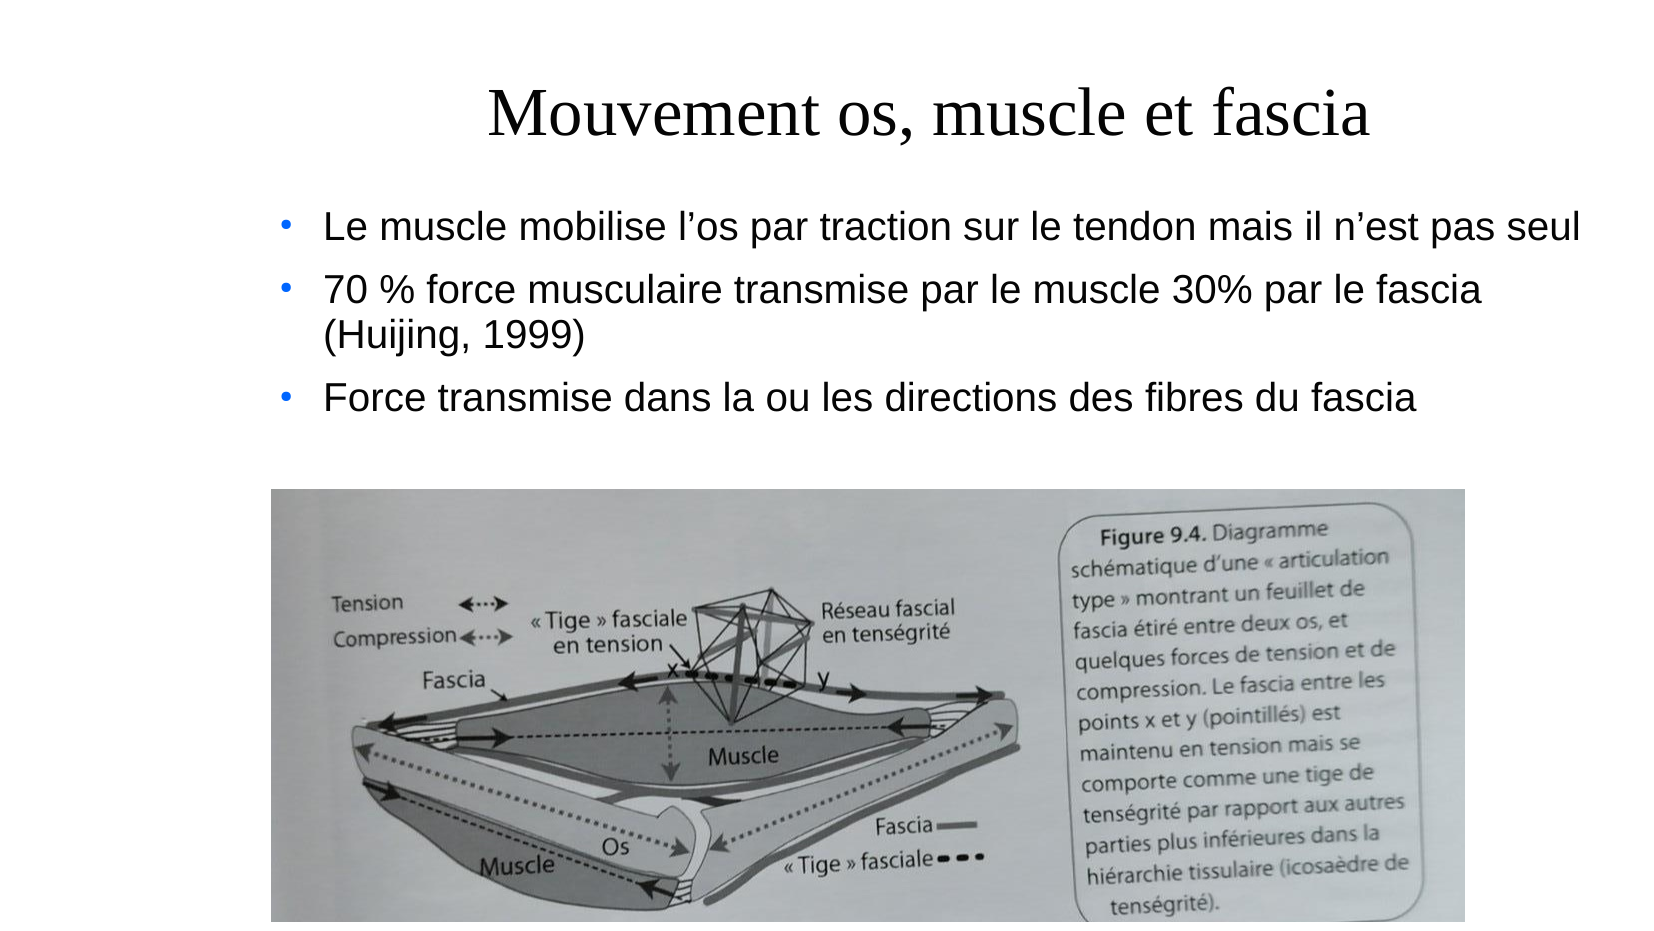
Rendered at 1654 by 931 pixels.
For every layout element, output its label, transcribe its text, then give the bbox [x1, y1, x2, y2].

title Mouvement os, muscle et fascia [265, 35, 1595, 189]
picture [271, 489, 1465, 922]
list Le muscle mobilise l’os par traction sur le tendon mais il n’est pas seul 70 % force musculaire transmise par le muscle 30% par le fascia (Huijing, 1999) Force transmise dans la ou les directions des fibres du fascia [265, 203, 1595, 461]
